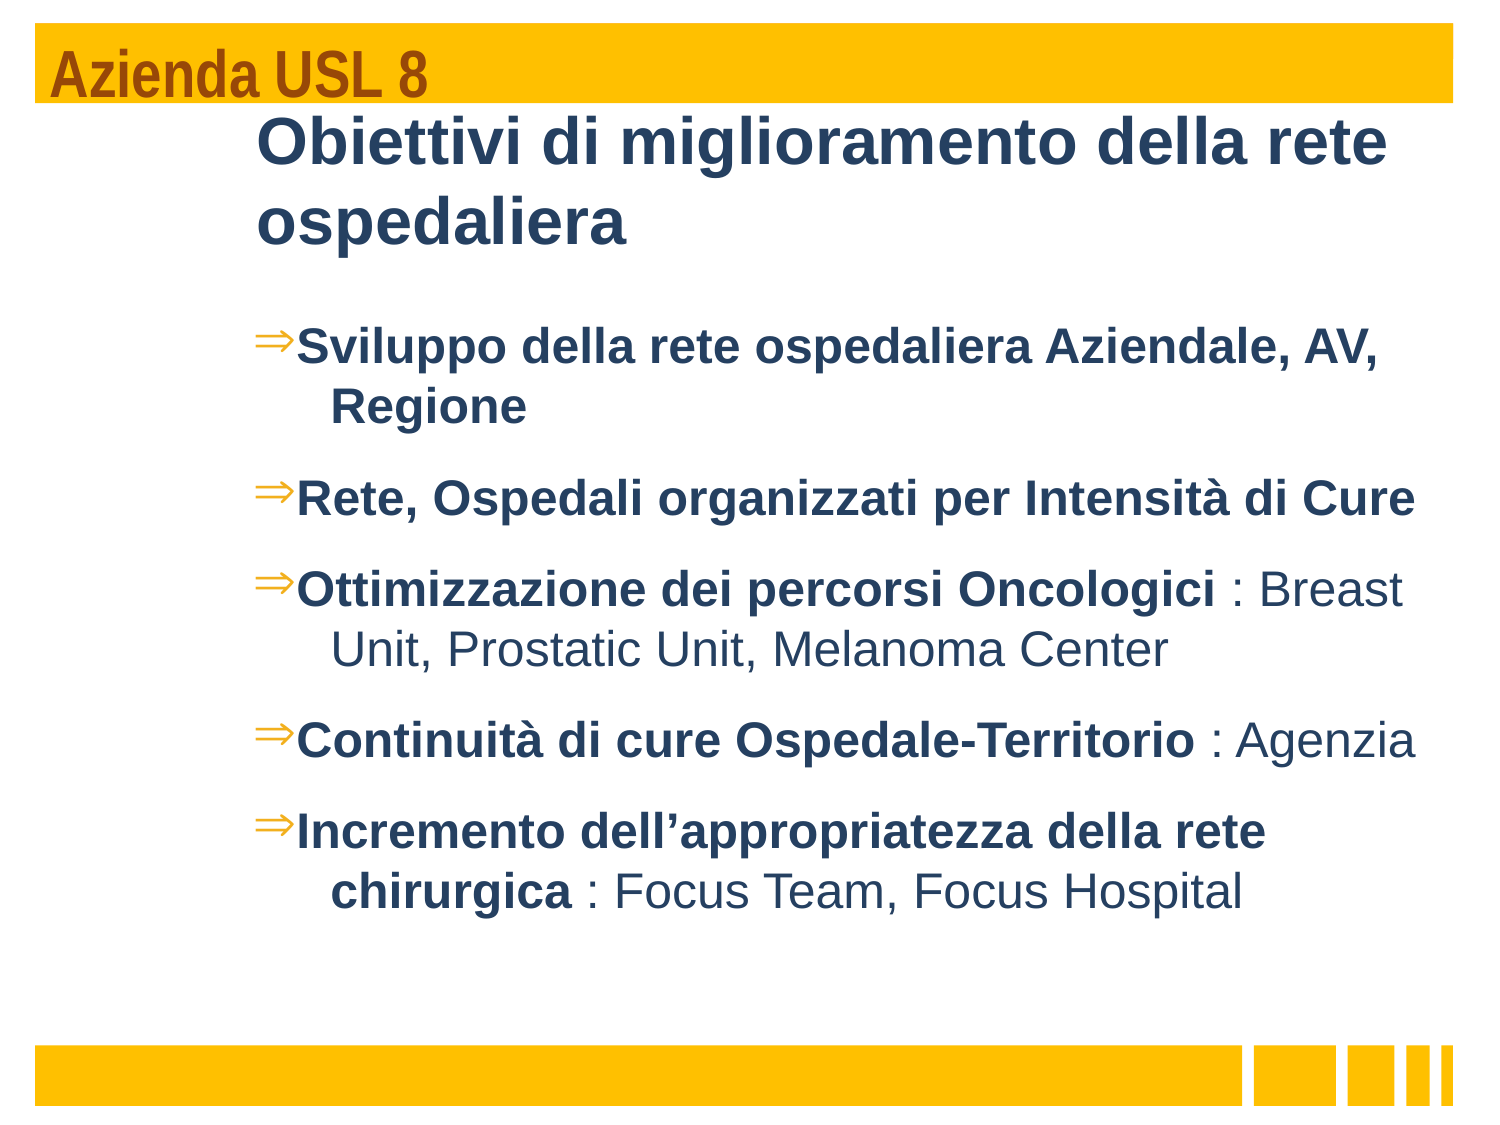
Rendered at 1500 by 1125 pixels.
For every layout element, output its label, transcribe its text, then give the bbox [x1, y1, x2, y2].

text_box [1406, 1045, 1430, 1106]
text_box [35, 1045, 1243, 1106]
text_box [35, 98, 1454, 104]
text_box [1441, 1045, 1453, 1106]
text_box [1347, 1045, 1395, 1106]
text_box Azienda USL 8 [205, 67, 217, 91]
text_box Azienda USL 8 [35, 23, 1489, 98]
text_box Sviluppo della rete ospedaliera Aziendale, AV, Regione Rete, Ospedali organizzati per Intensità di Cure Ottimizzazione dei percorsi Oncologici : Breast Unit, Prostatic Unit, Melanoma Center Continuità di cure Ospedale-Territorio : Agenzia Incremento dell’appropriatezza della rete chirurgica : Focus Team, Focus Hospital [237, 224, 1450, 927]
text_box Obiettivi di miglioramento della rete ospedaliera [242, 104, 1452, 278]
text_box [1253, 1045, 1336, 1106]
